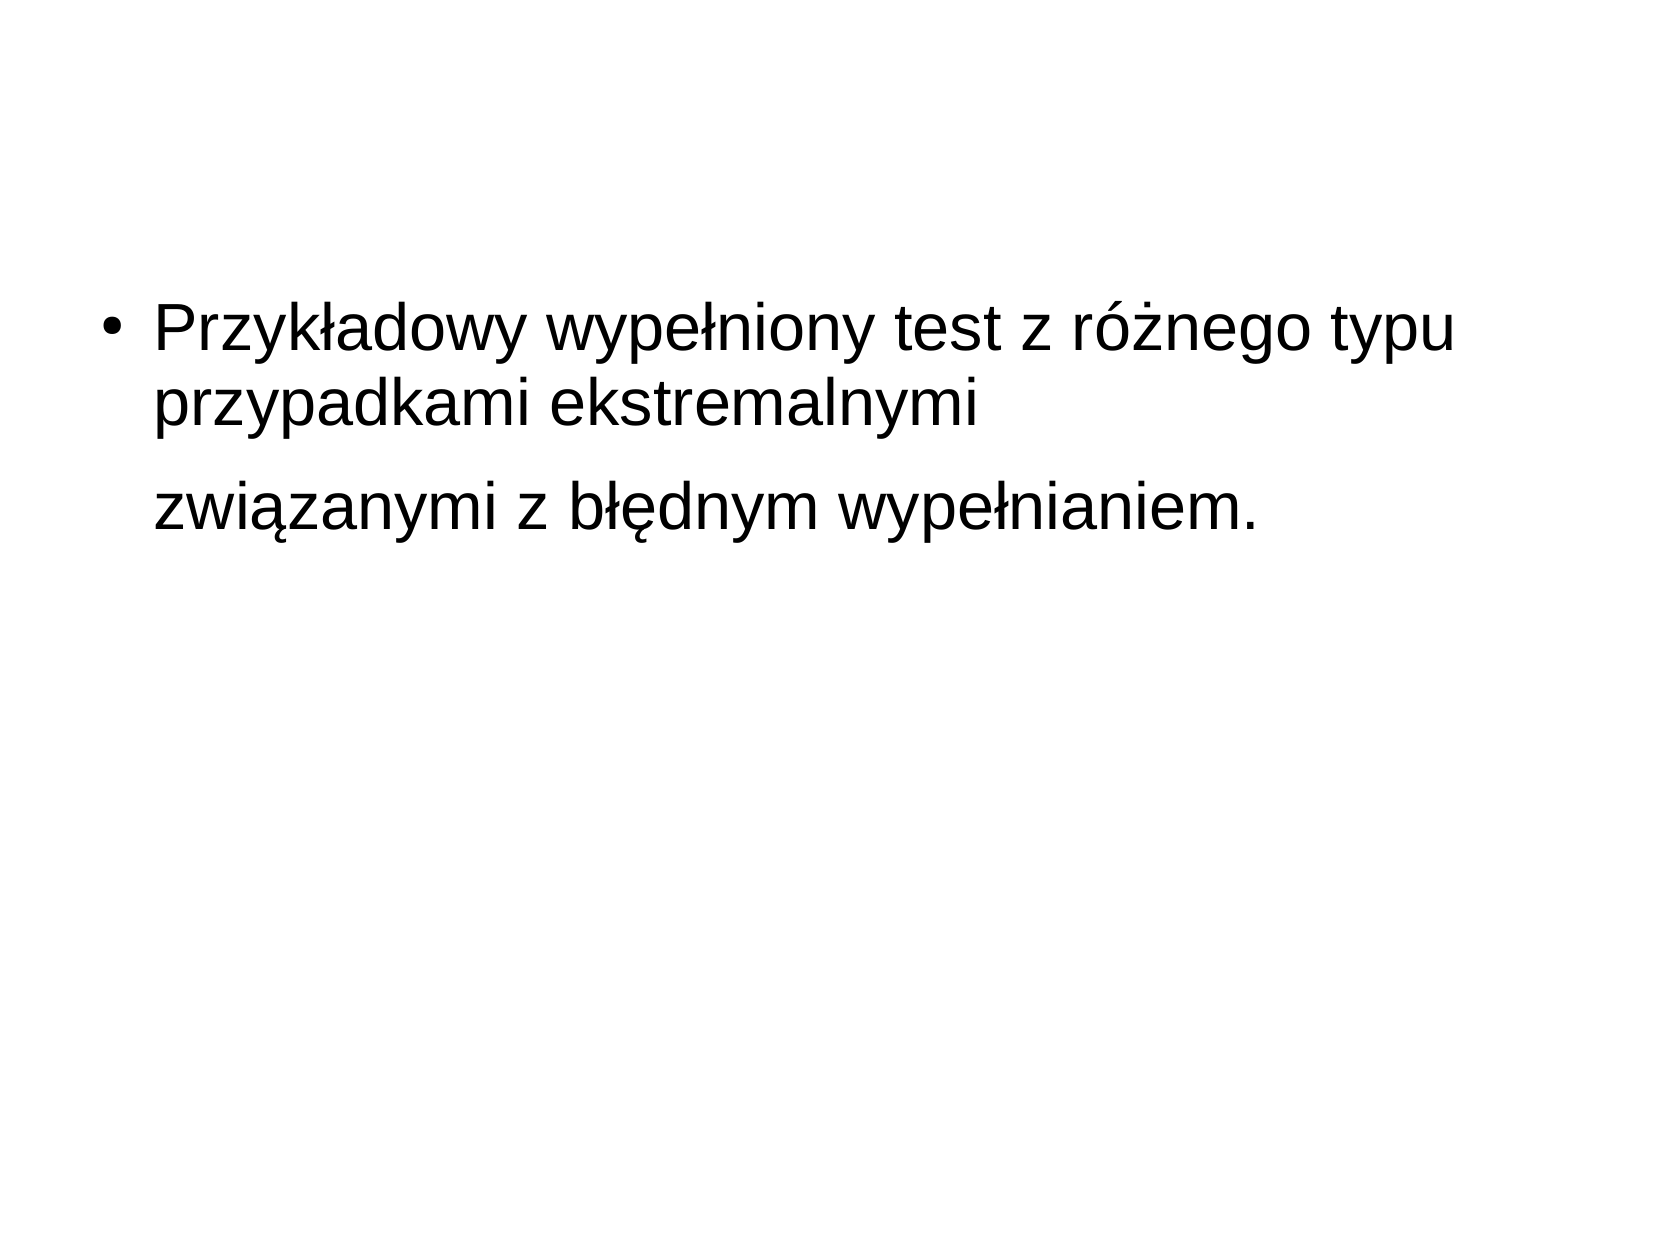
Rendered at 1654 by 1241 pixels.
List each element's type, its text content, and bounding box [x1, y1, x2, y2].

list Przykładowy wypełniony test z różnego typu przypadkami ekstremalnymi związanymi z błędnym wypełnianiem. [82, 290, 1571, 1010]
